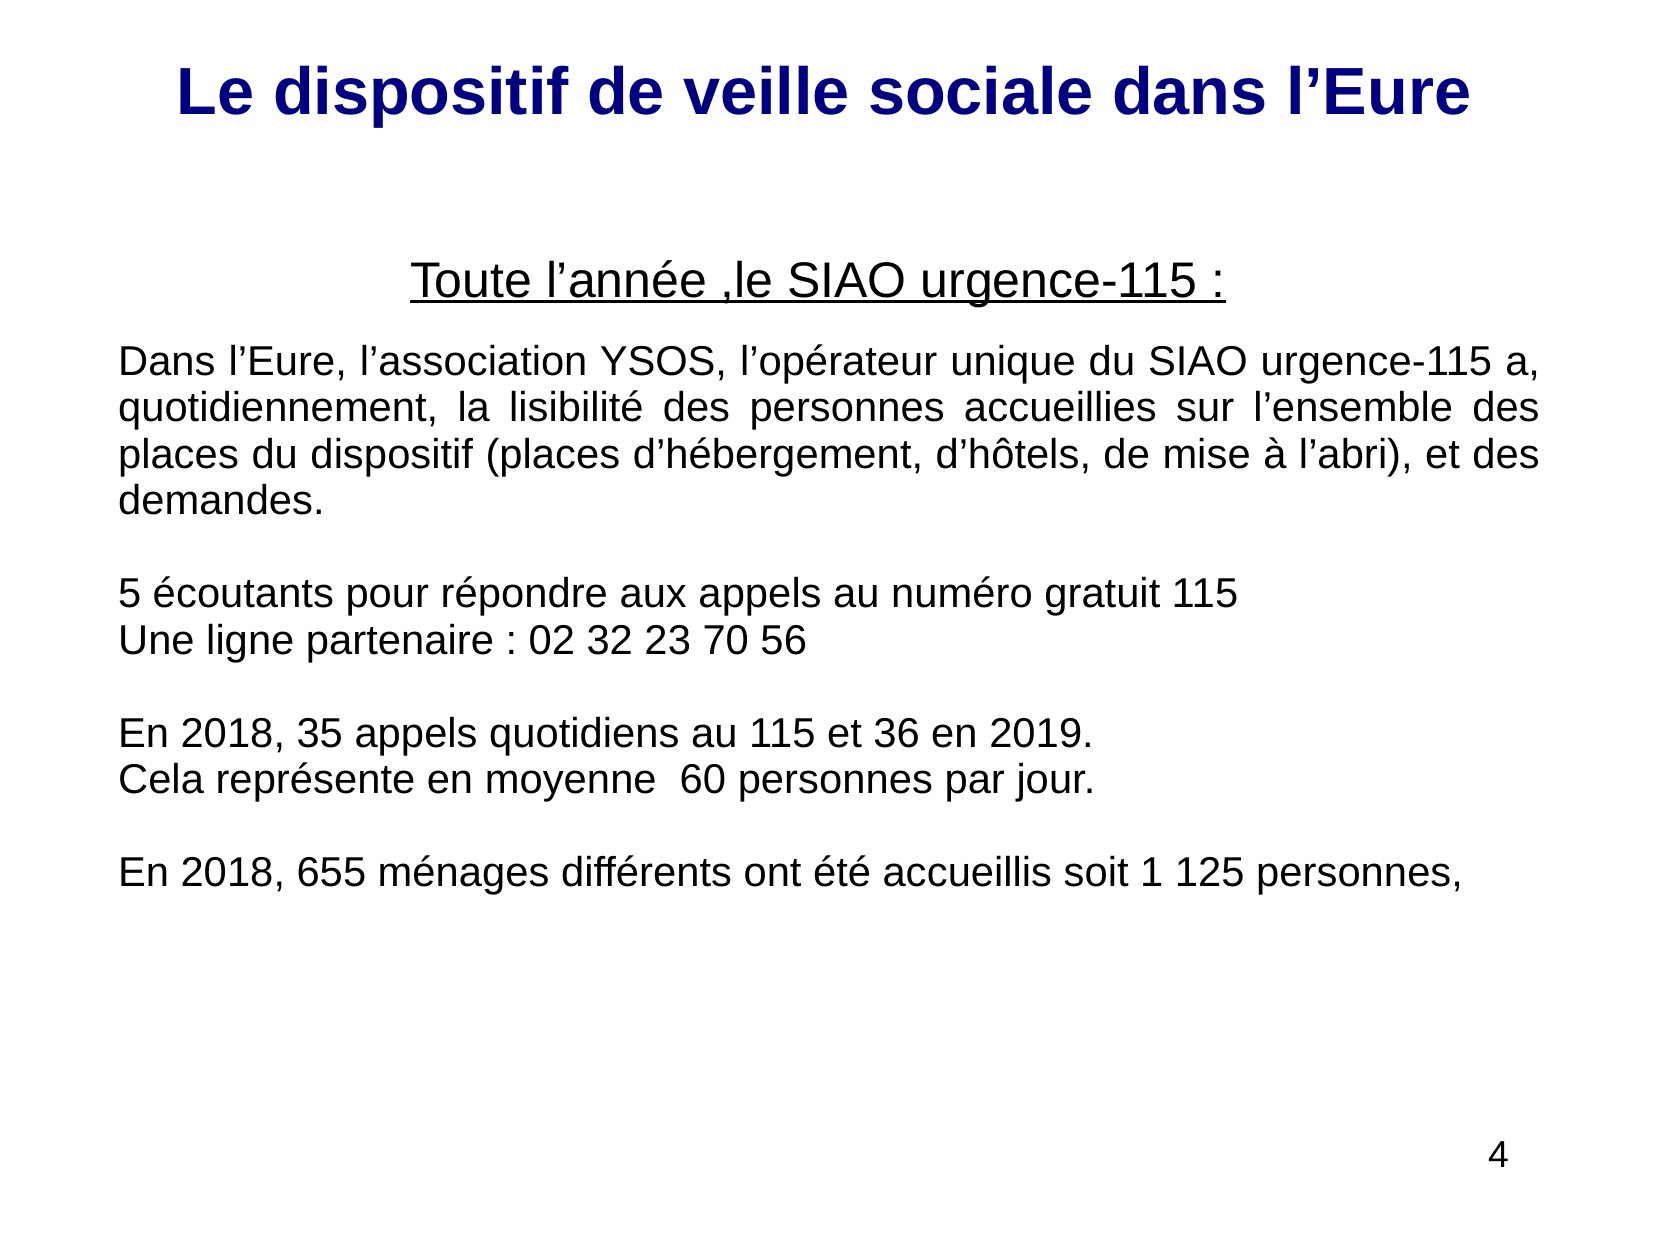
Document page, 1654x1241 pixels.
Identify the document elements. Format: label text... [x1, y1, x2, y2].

text_box Toute l’année ,le SIAO urgence-115 : Dans l’Eure, l’association YSOS, l’opérateur unique du SIAO urgence-115 a, quotidiennement, la lisibilité des personnes accueillies sur l’ensemble des places du dispositif (places d’hébergement, d’hôtels, de mise à l’abri), et des demandes. 5 écoutants pour répondre aux appels au numéro gratuit 115 Une ligne partenaire : 02 32 23 70 56 En 2018, 35 appels quotidiens au 115 et 36 en 2019. Cela représente en moyenne 60 personnes par jour. En 2018, 655 ménages différents ont été accueillis soit 1 125 personnes, . [118, 248, 1607, 1182]
text_box <numéro> [1488, 1129, 1570, 1214]
text_box Le dispositif de veille sociale dans l’Eure [21, 50, 1628, 190]
